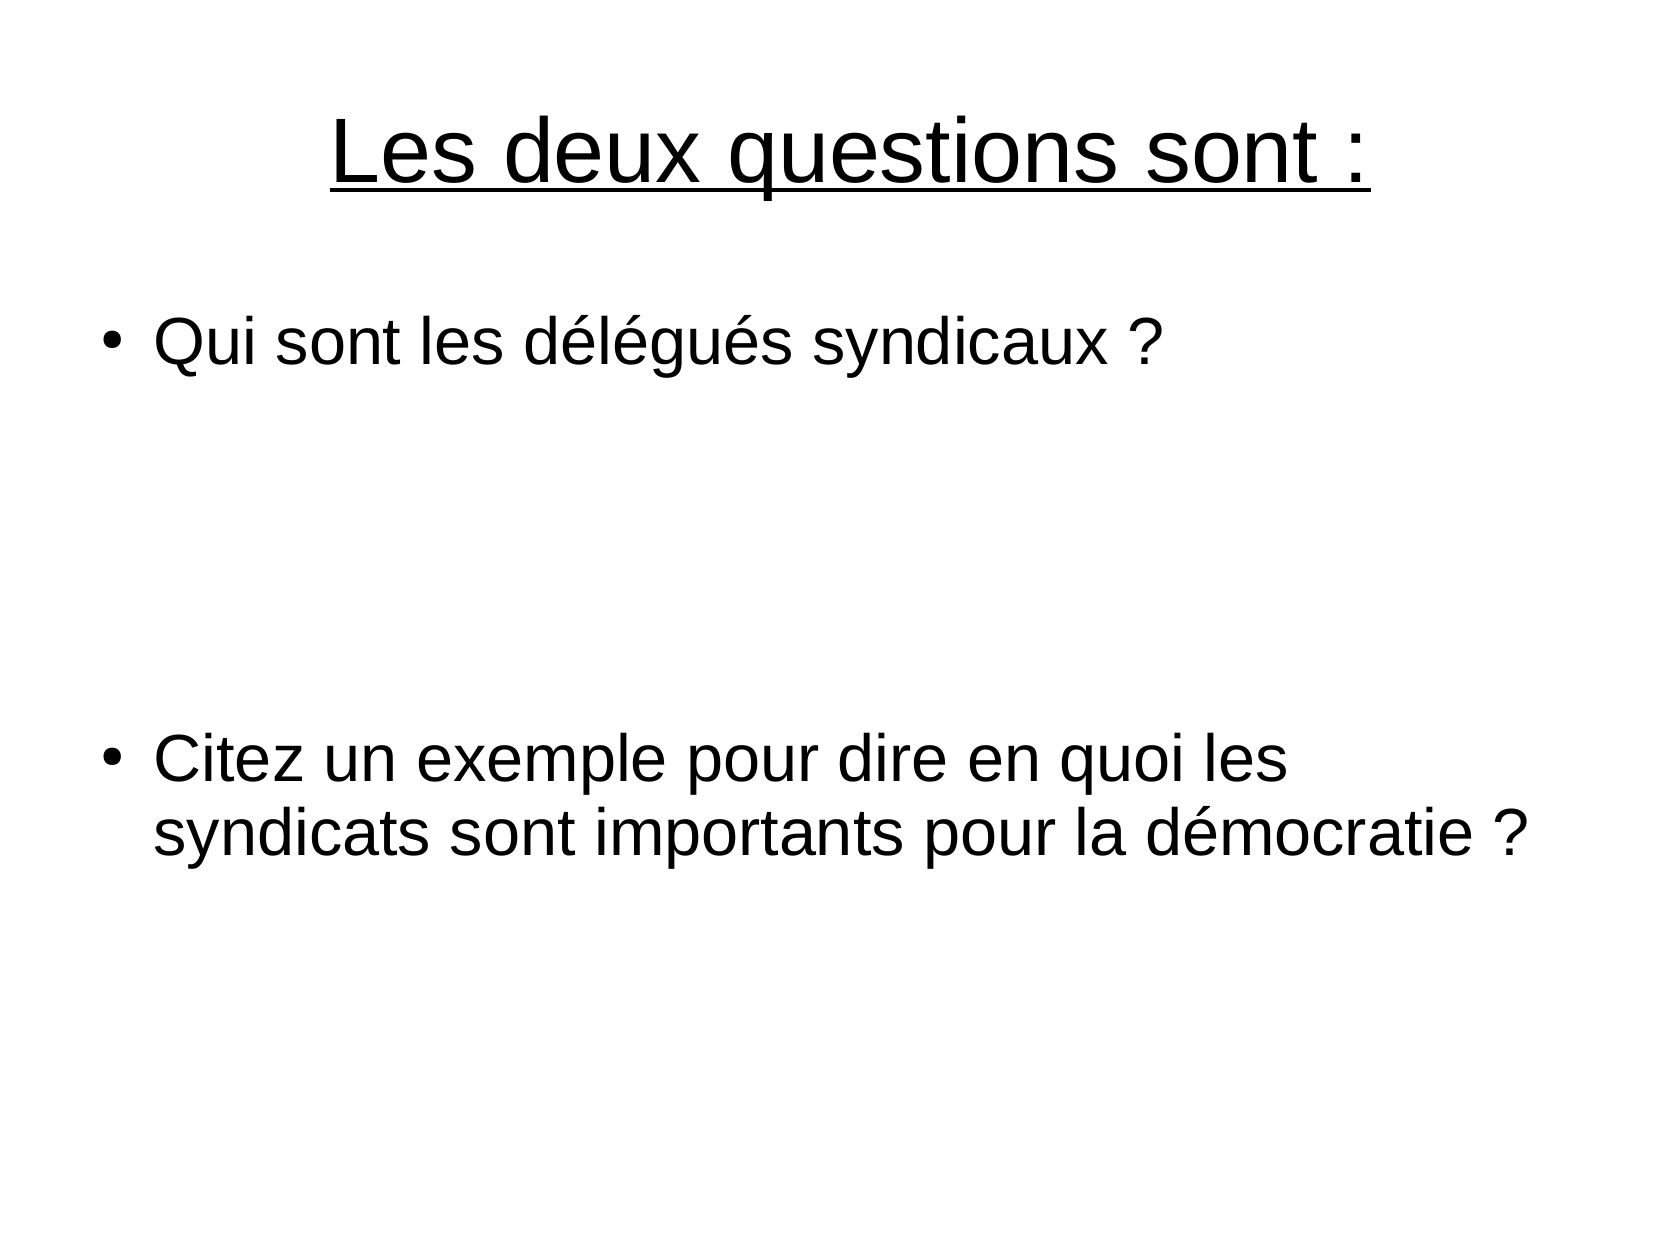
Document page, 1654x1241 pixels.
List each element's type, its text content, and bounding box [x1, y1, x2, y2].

title Les deux questions sont : [106, 47, 1595, 255]
list Qui sont les délégués syndicaux ? Citez un exemple pour dire en quoi les syndicats sont importants pour la démocratie ? [82, 303, 1571, 1123]
